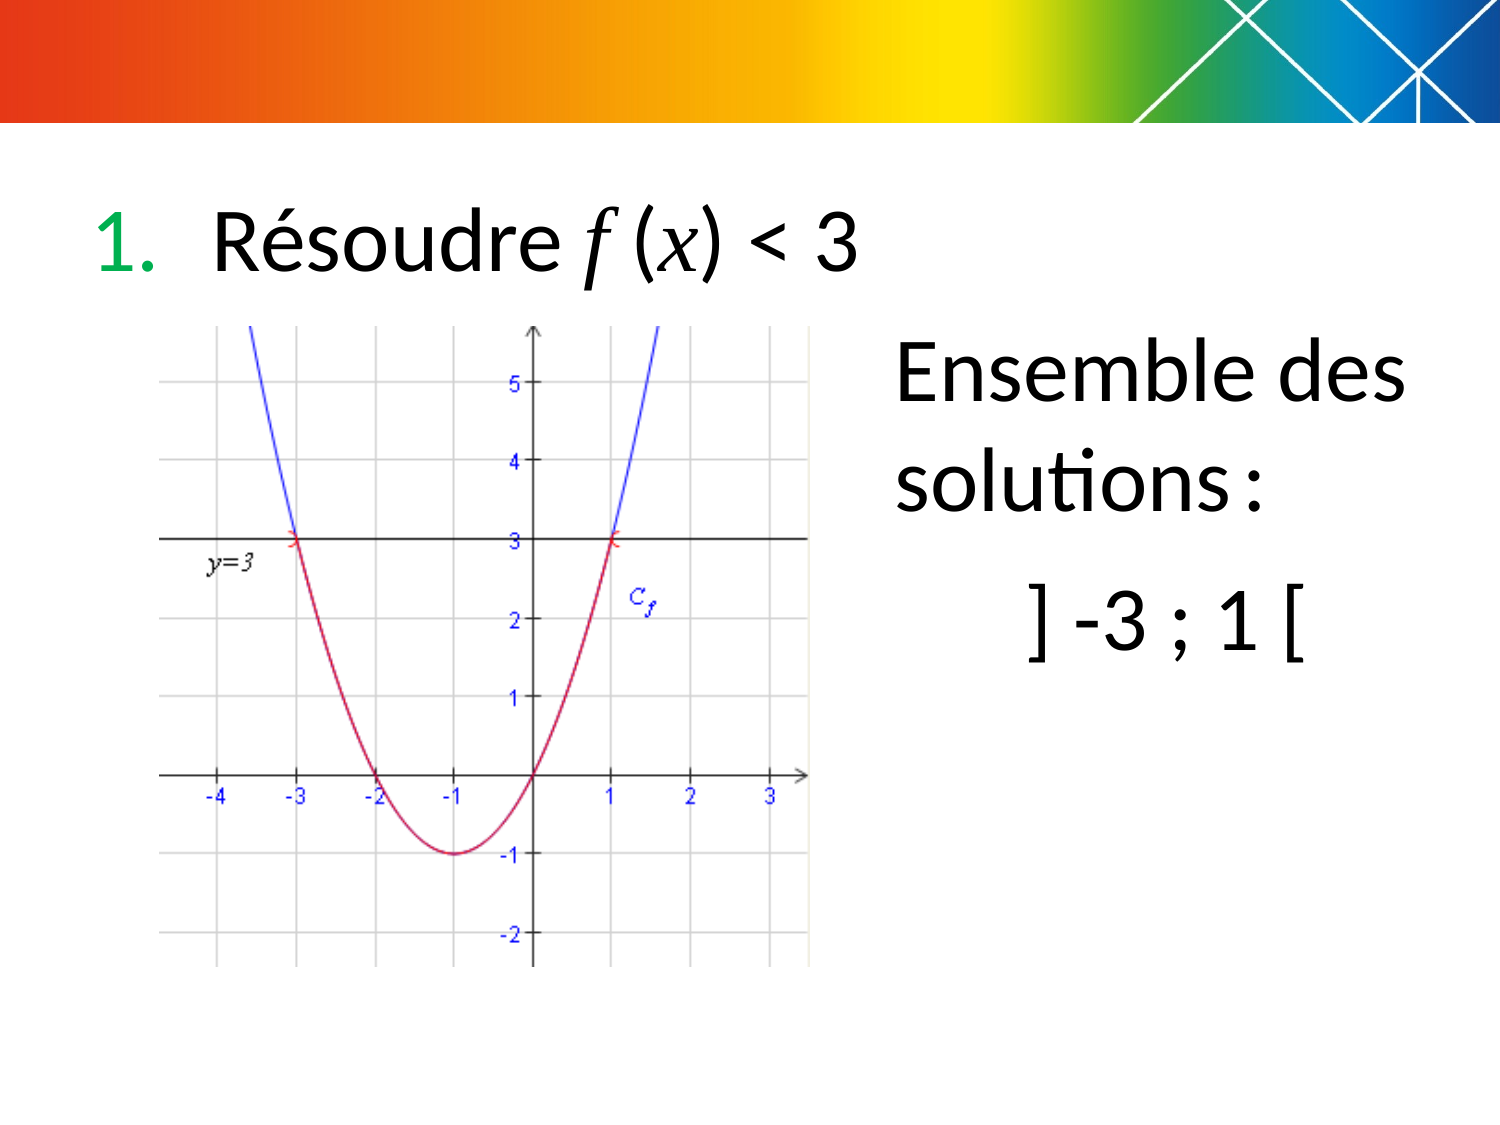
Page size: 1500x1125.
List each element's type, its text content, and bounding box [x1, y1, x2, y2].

title Résoudre f (x) < 3 [75, 163, 1426, 305]
picture [1340, 0, 1500, 123]
text_box ] -3 ; 1 [ [1009, 550, 1392, 677]
text_box Ensemble des solutions : [879, 302, 1445, 538]
picture [0, 0, 1359, 123]
picture [159, 326, 810, 967]
